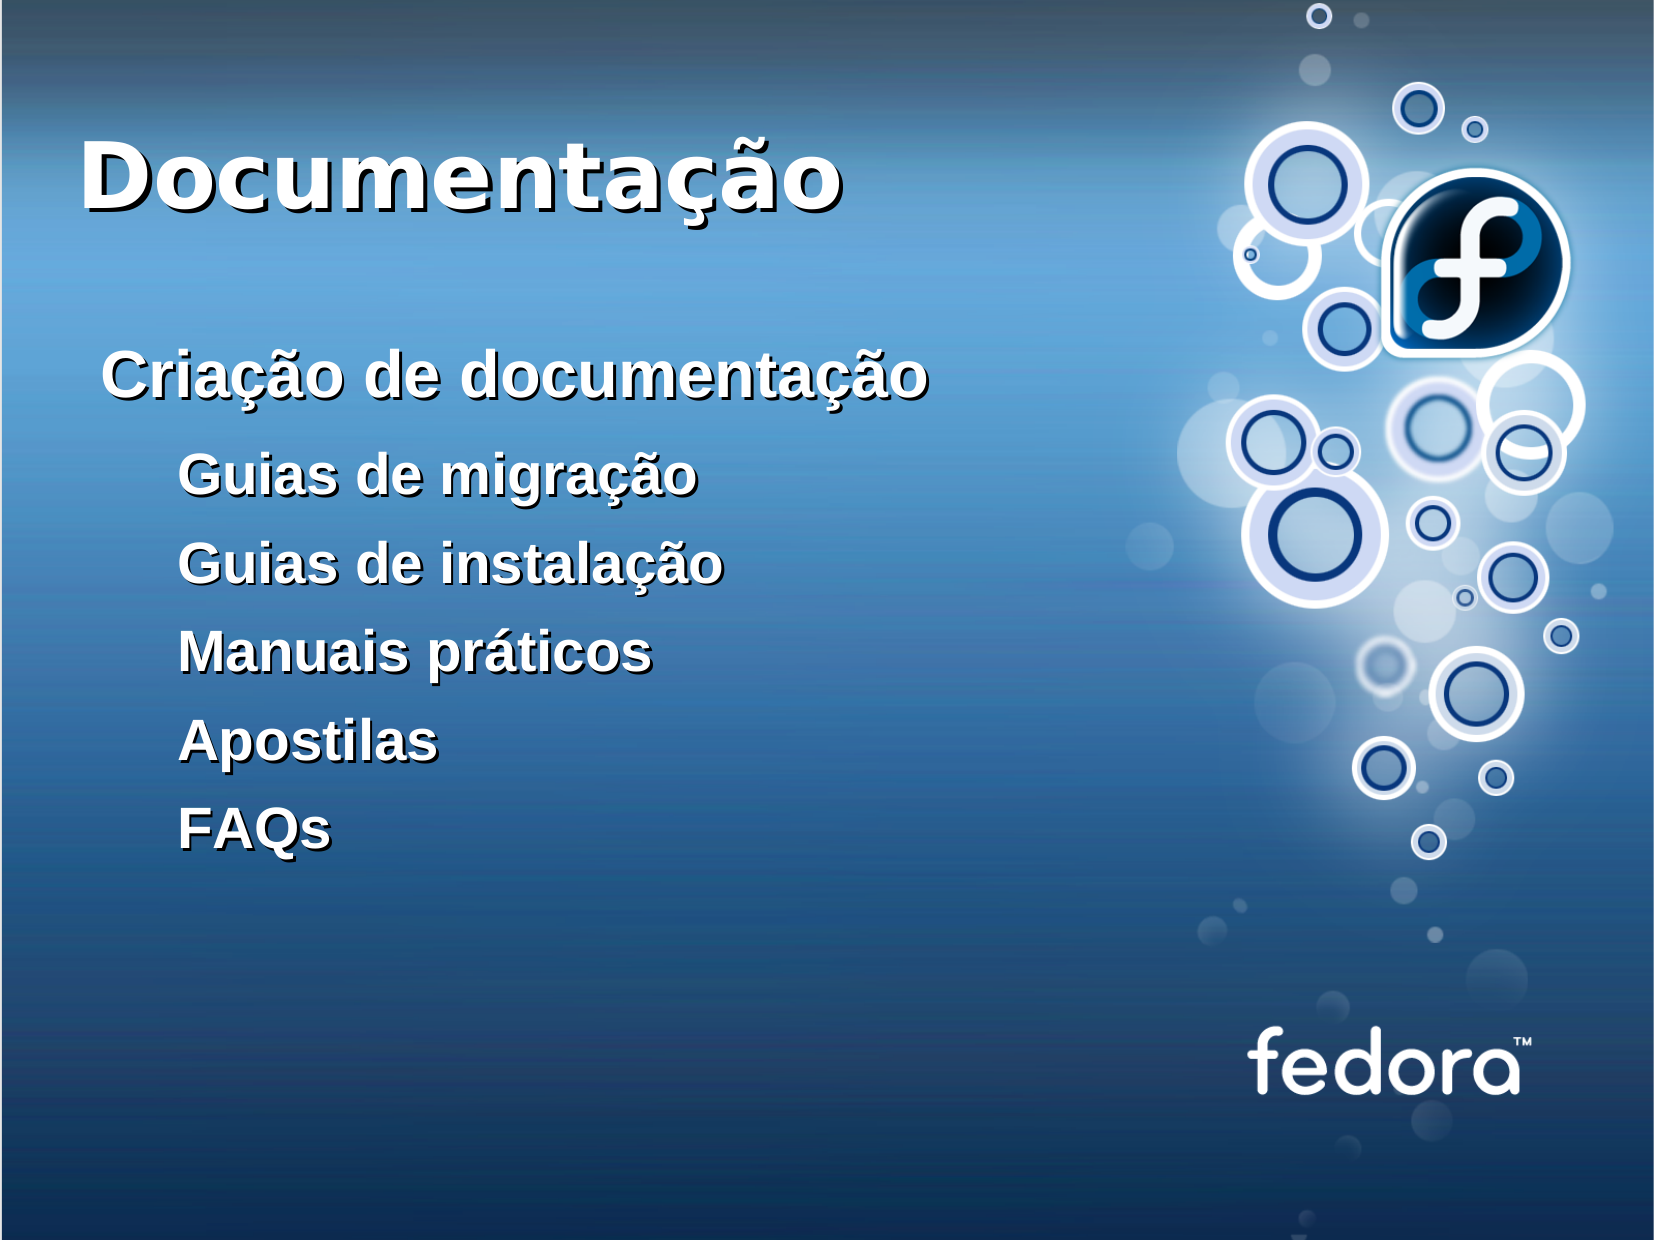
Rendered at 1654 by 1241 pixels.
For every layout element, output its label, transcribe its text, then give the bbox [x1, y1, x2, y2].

title Documentação [76, 73, 1565, 281]
picture [1, 0, 1654, 1240]
list Criação de documentação Guias de migração Guias de instalação Manuais práticos Apostilas FAQs [82, 337, 1388, 1156]
